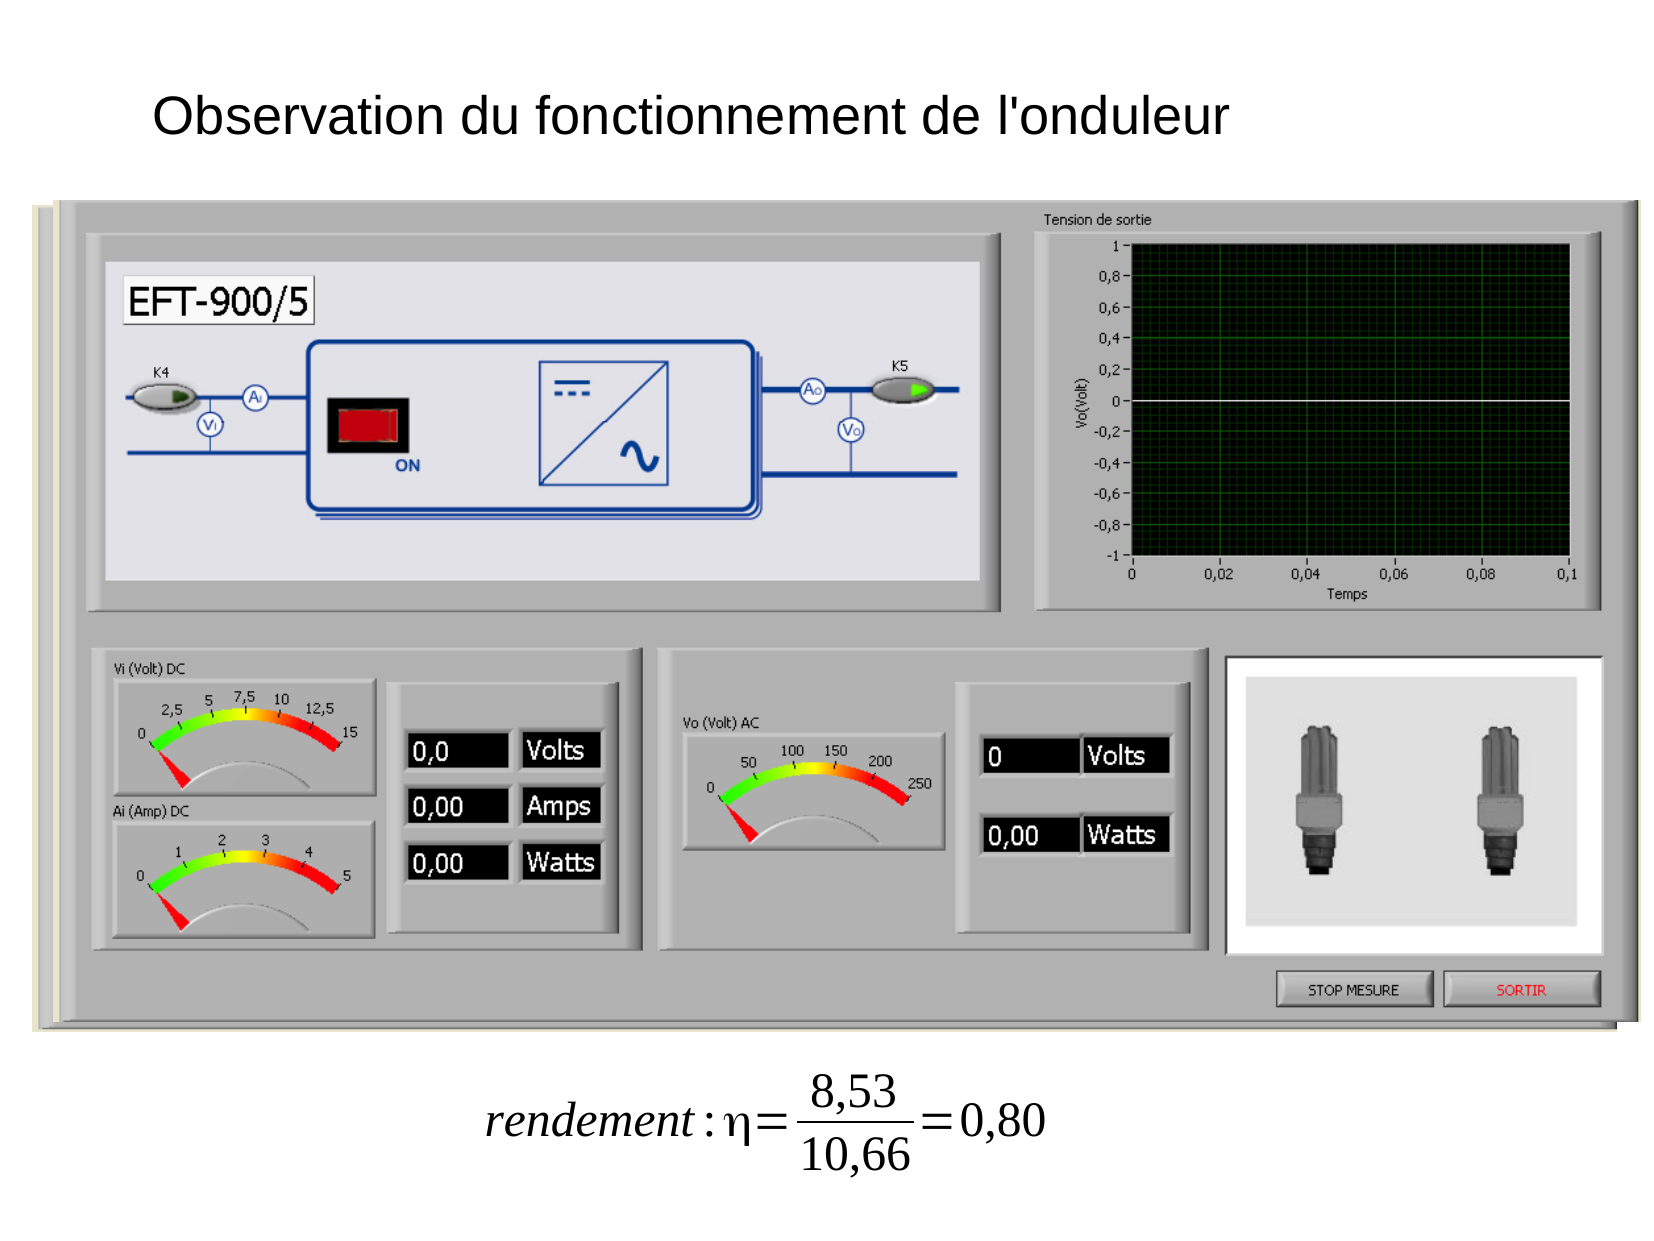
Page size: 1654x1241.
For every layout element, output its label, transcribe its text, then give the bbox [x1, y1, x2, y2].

text_box Observation du fonctionnement de l'onduleur [137, 78, 1244, 154]
picture [32, 200, 1641, 1032]
chart [471, 1062, 1058, 1181]
